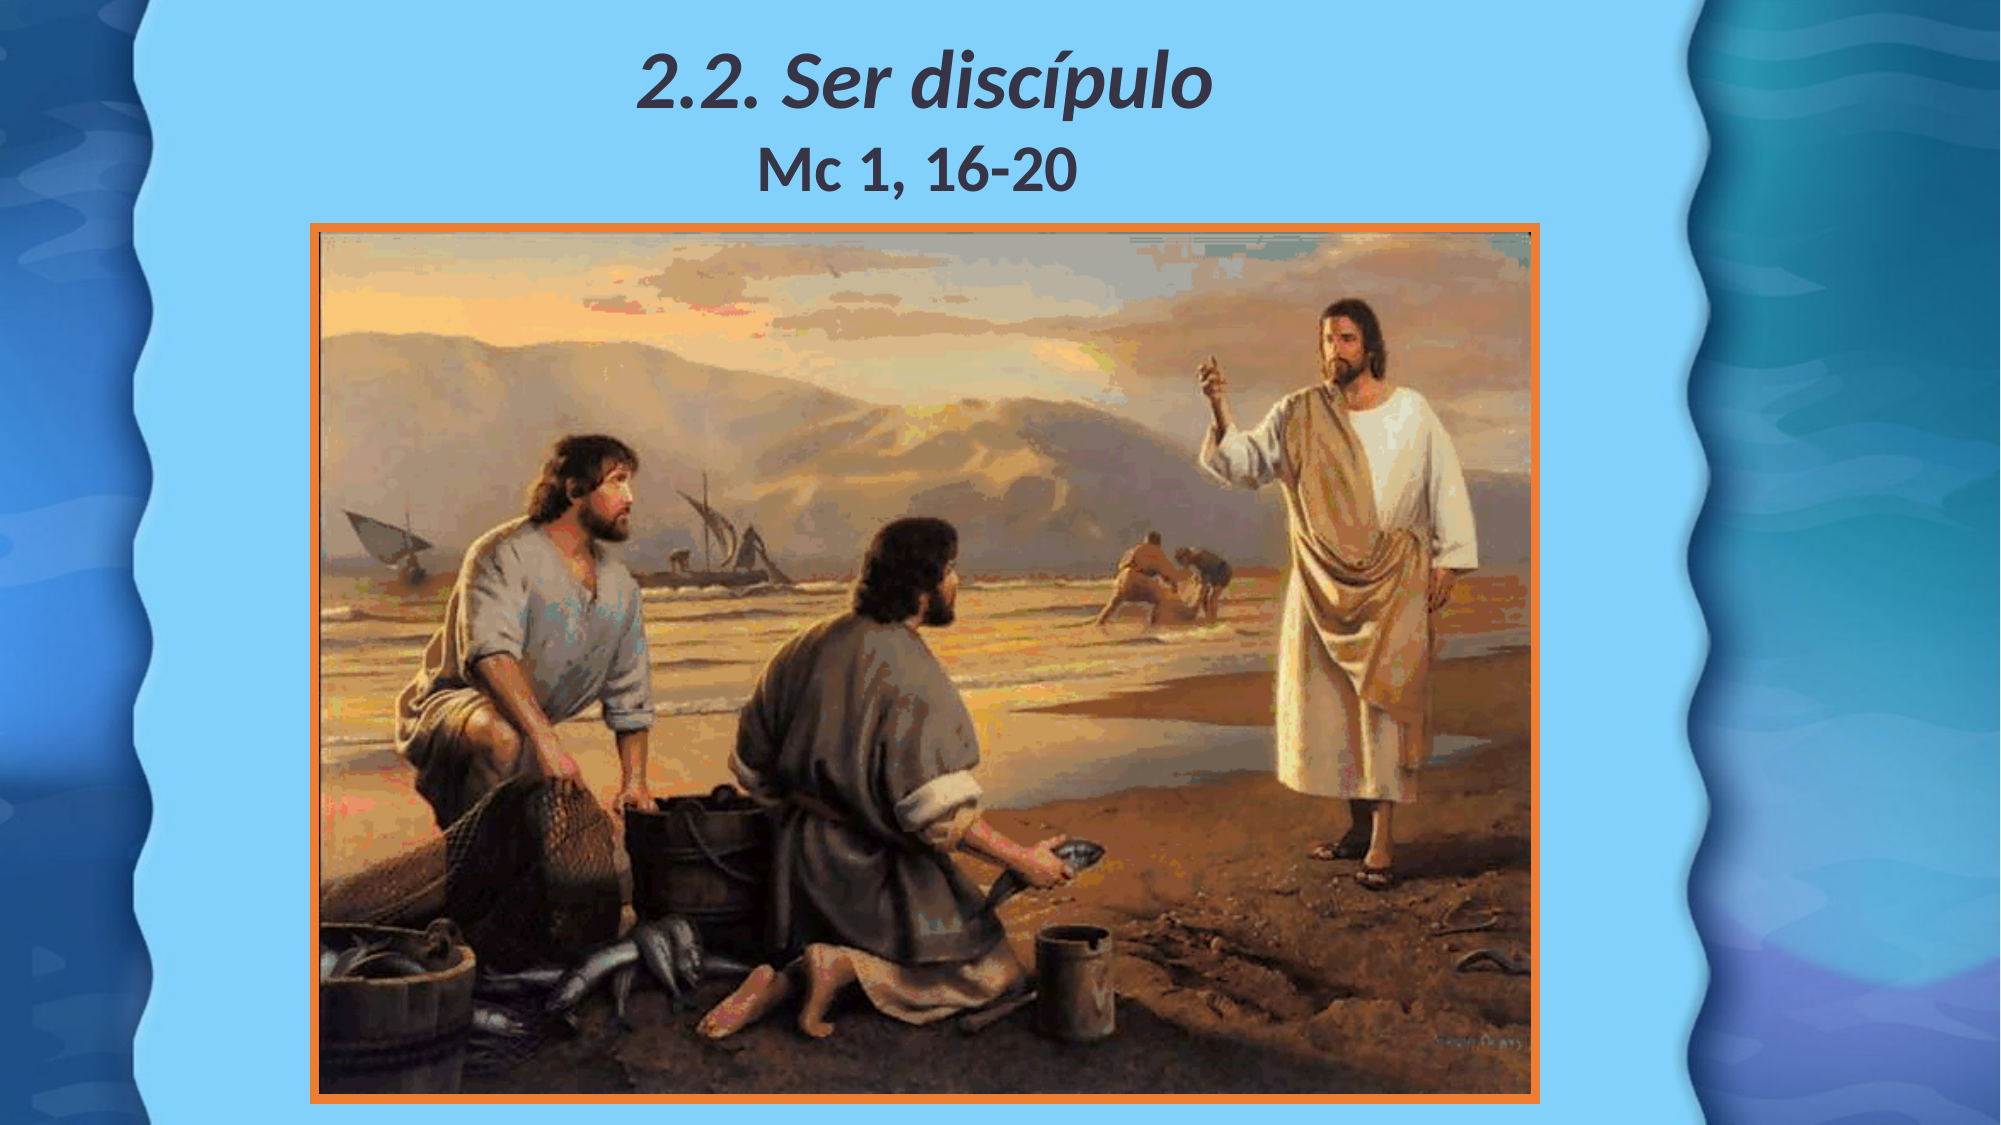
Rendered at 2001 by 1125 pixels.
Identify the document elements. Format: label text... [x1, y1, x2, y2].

picture [319, 231, 1531, 1095]
title 2.2. Ser discípulo Mc 1, 16-20 [181, 17, 1669, 205]
